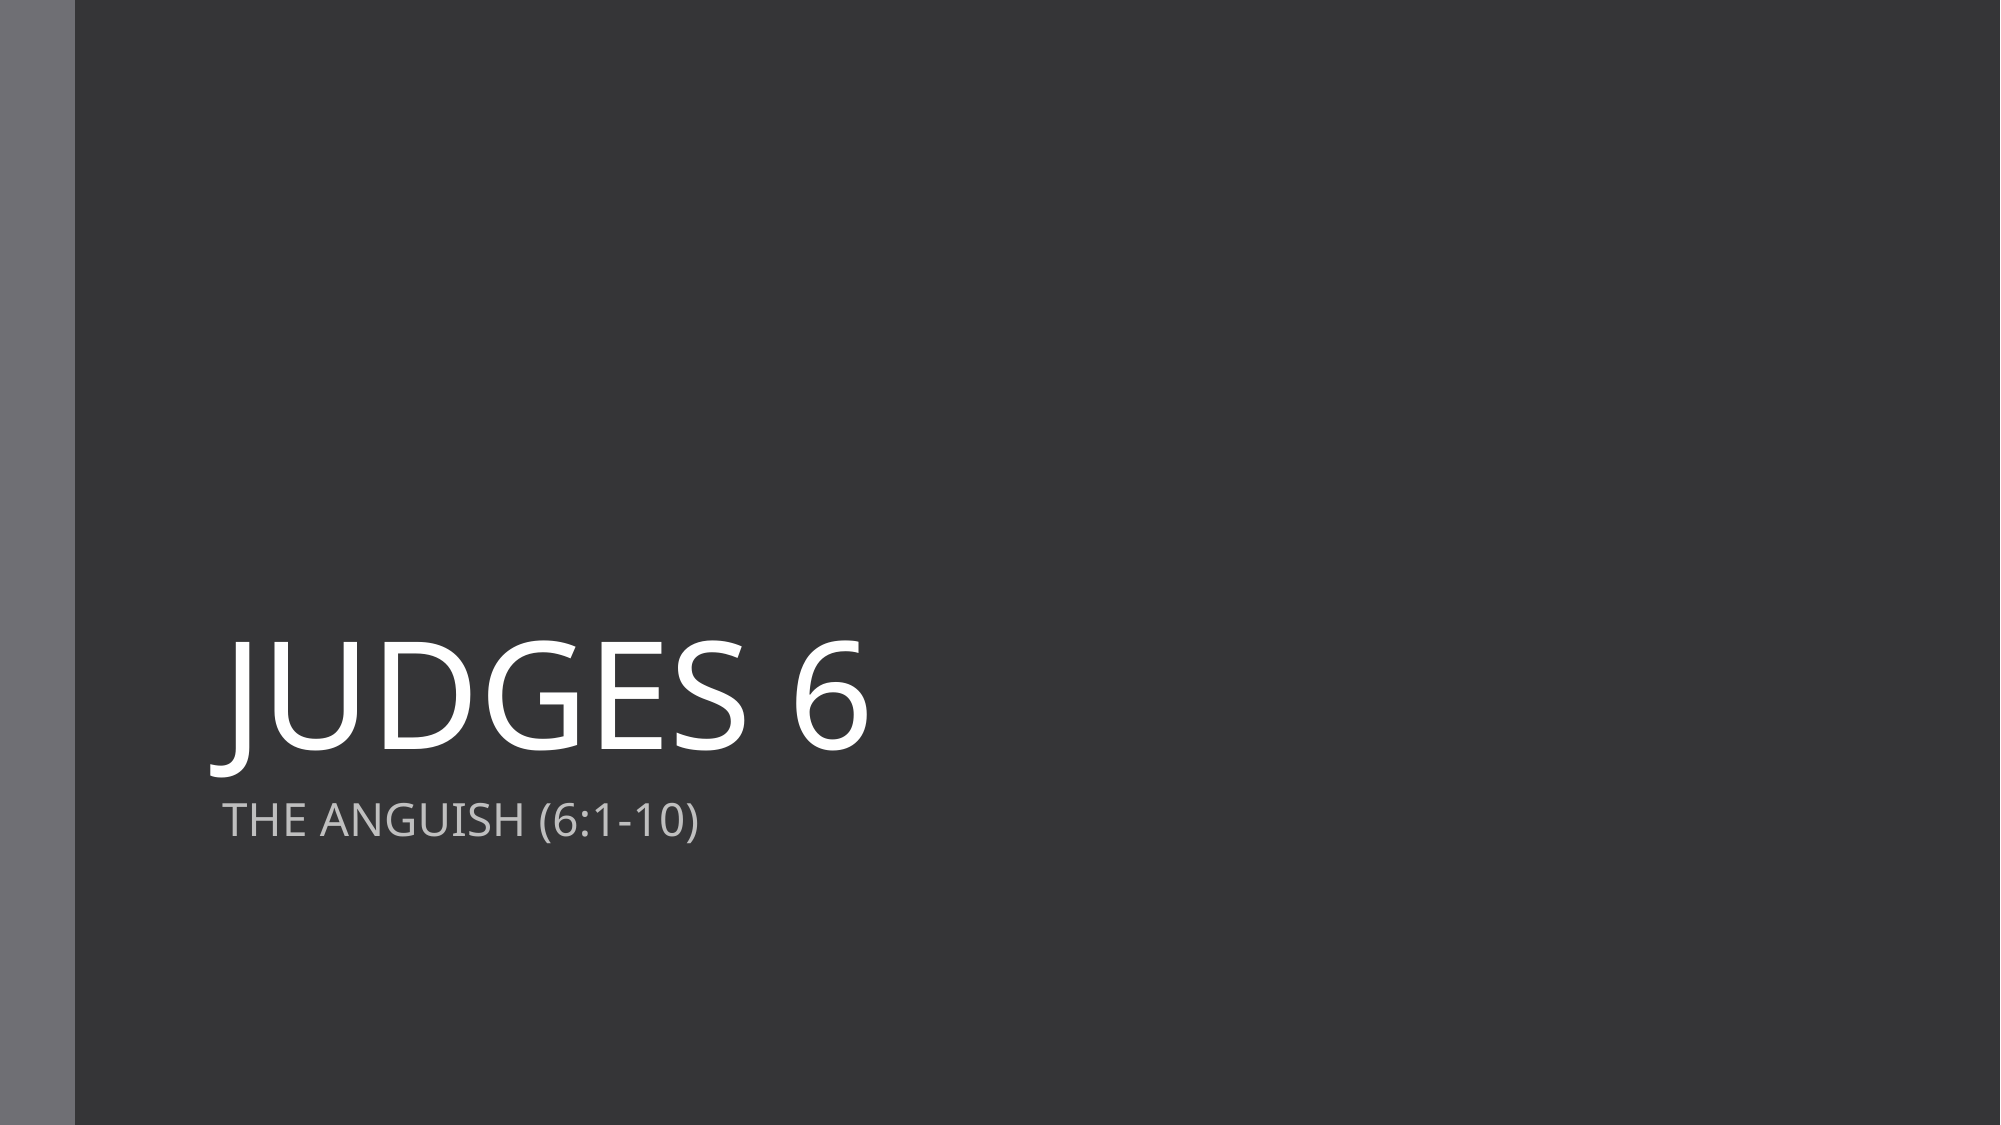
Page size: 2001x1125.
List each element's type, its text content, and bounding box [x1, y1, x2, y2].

subtitle THE ANGUISH (6:1-10) [206, 787, 1752, 1066]
title JUDGES 6 [206, 124, 1752, 787]
